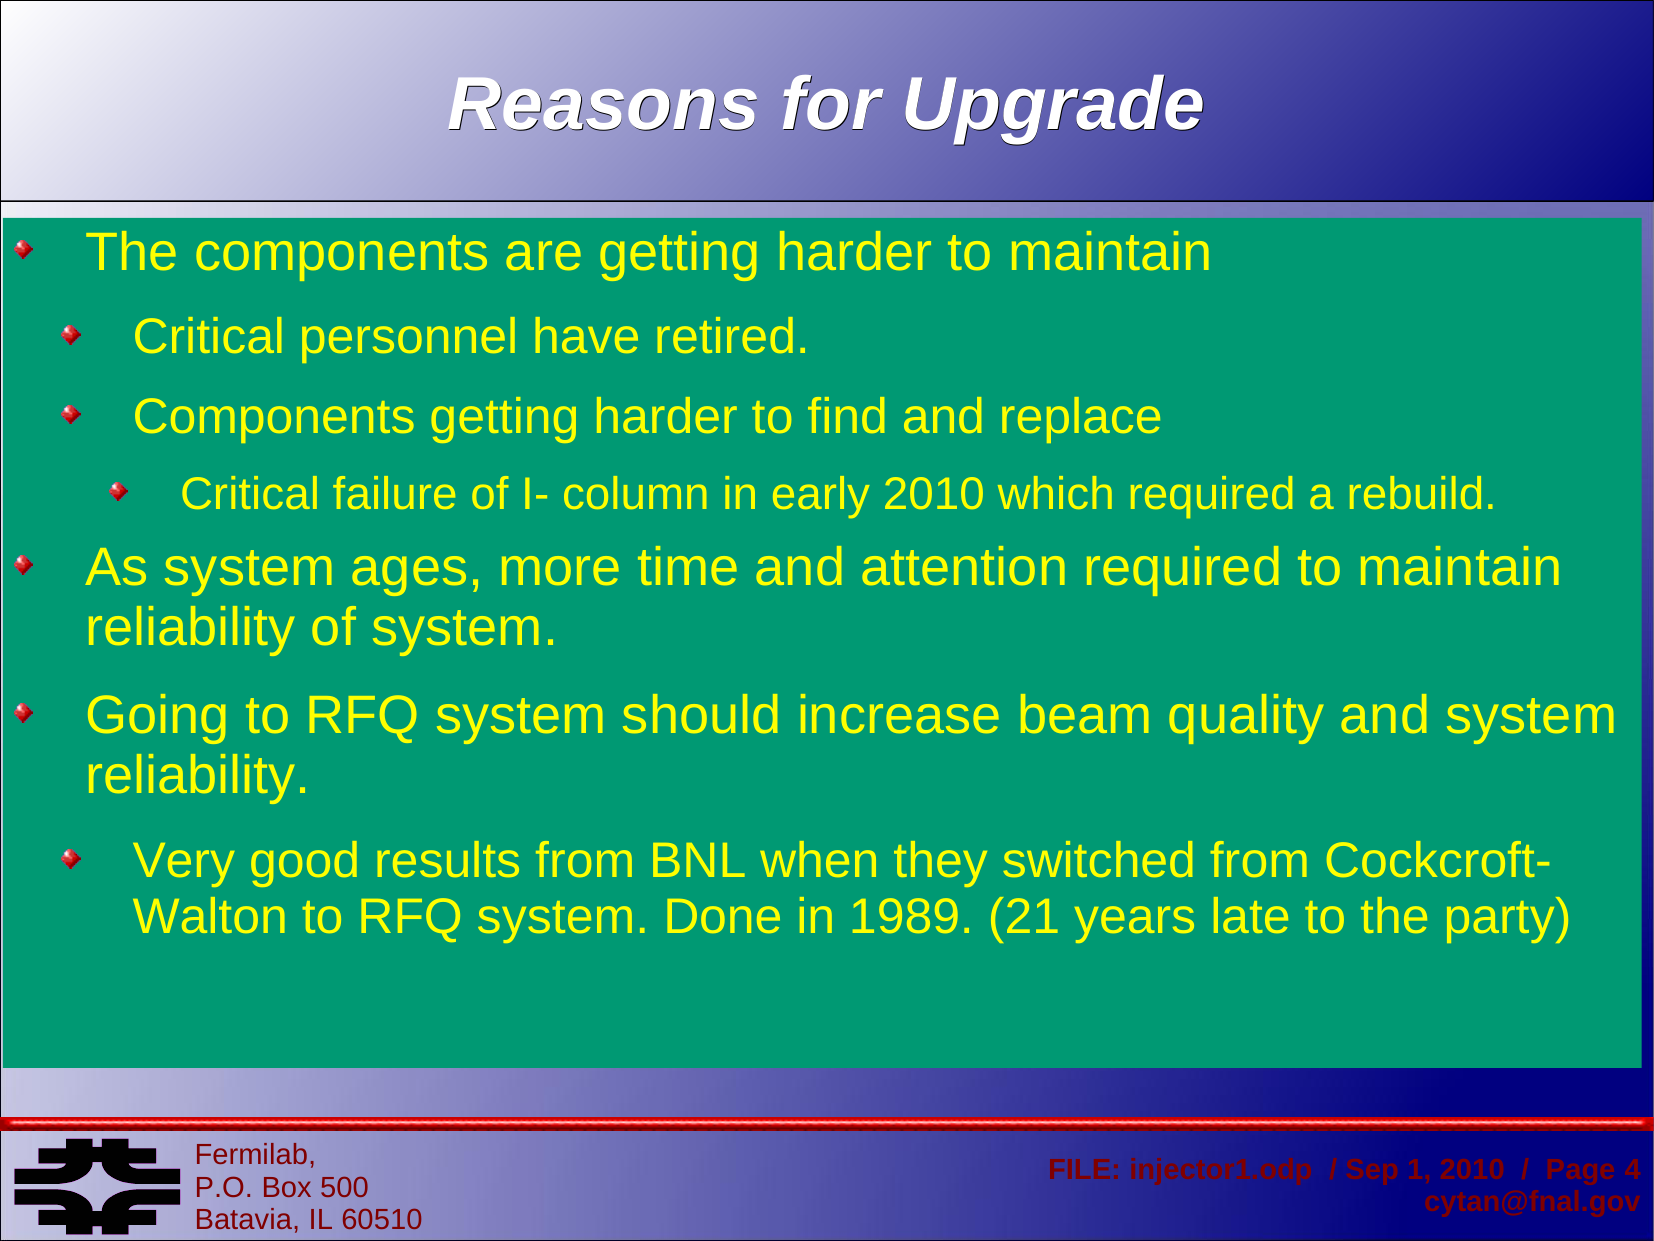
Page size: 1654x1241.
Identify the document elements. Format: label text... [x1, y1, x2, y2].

list The components are getting harder to maintain Critical personnel have retired. Components getting harder to find and replace Critical failure of I- column in early 2010 which required a rebuild. As system ages, more time and attention required to maintain reliability of system. Going to RFQ system should increase beam quality and system reliability. Very good results from BNL when they switched from Cockcroft-Walton to RFQ system. Done in 1989. (21 years late to the party) [2, 217, 1642, 1068]
picture [0, 204, 1654, 1241]
title Reasons for Upgrade [0, 0, 1654, 204]
